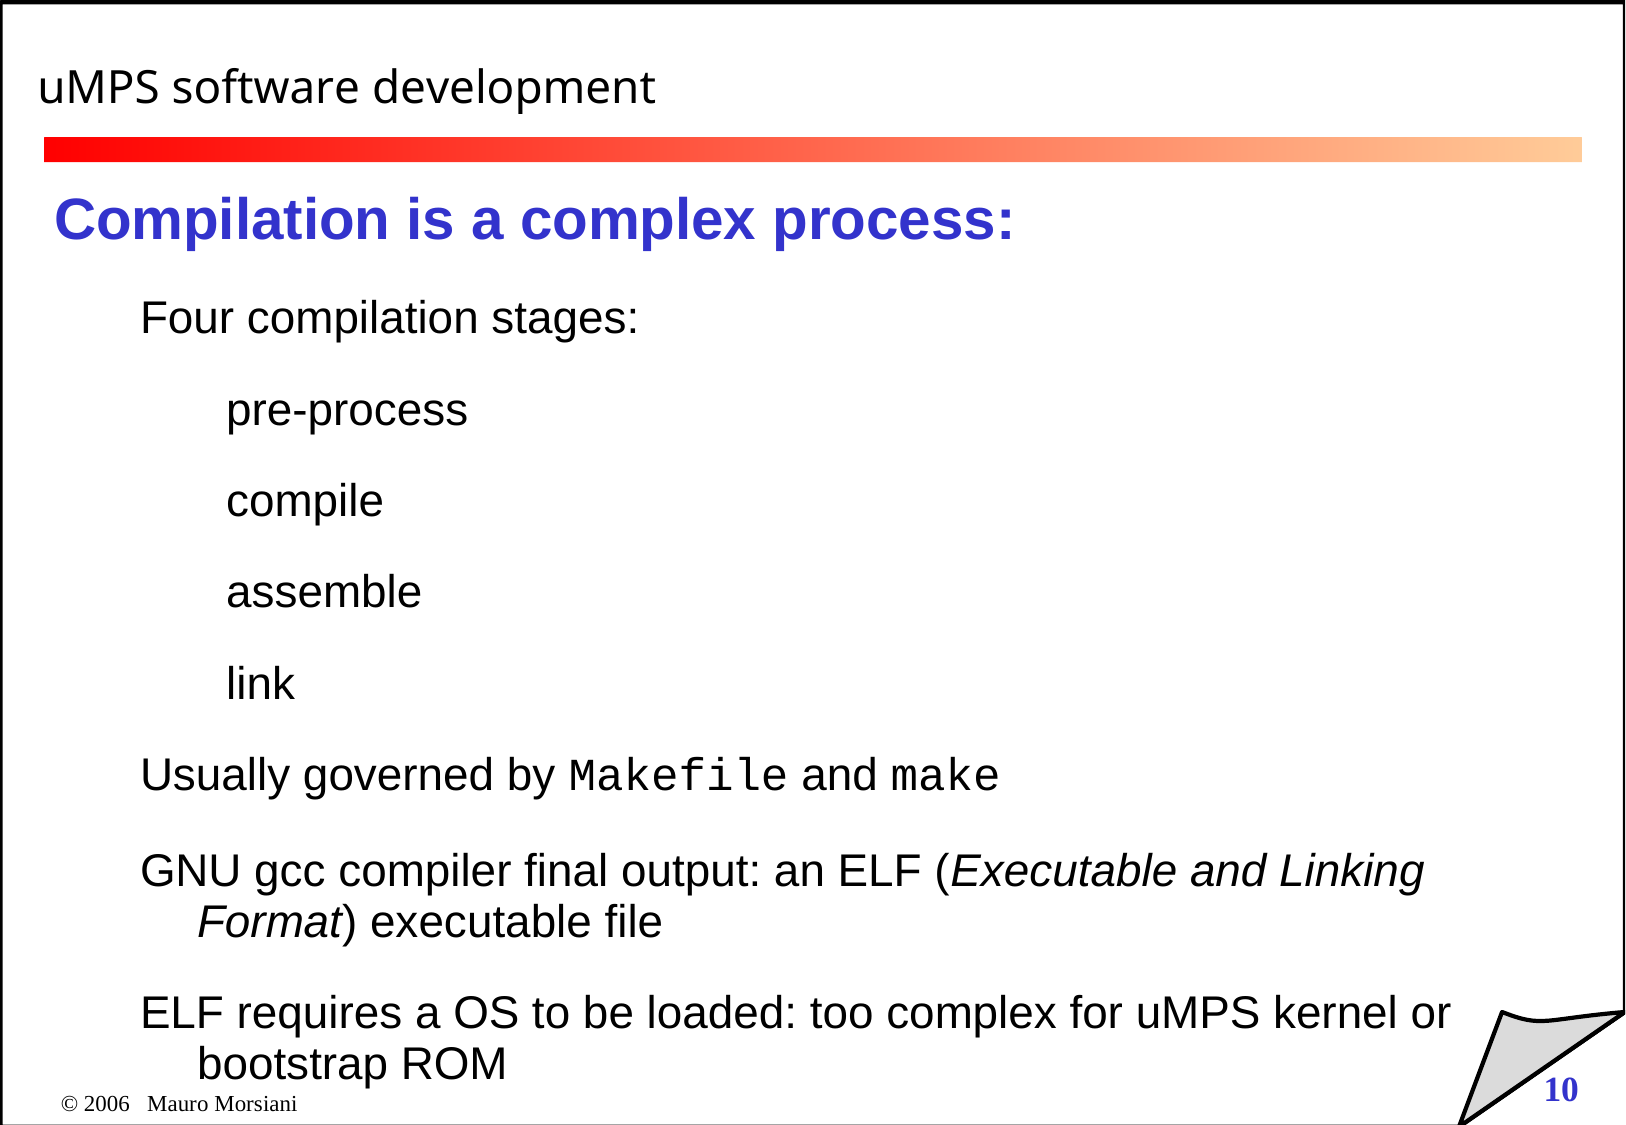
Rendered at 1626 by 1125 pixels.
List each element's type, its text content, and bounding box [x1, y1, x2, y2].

list Compilation is a complex process: Four compilation stages: pre-process compile assemble link Usually governed by Makefile and make GNU gcc compiler final output: an ELF (Executable and Linking Format) executable file ELF requires a OS to be loaded: too complex for uMPS kernel or bootstrap ROM a different file format is required [54, 187, 1571, 1125]
title uMPS software development [37, 44, 1588, 131]
